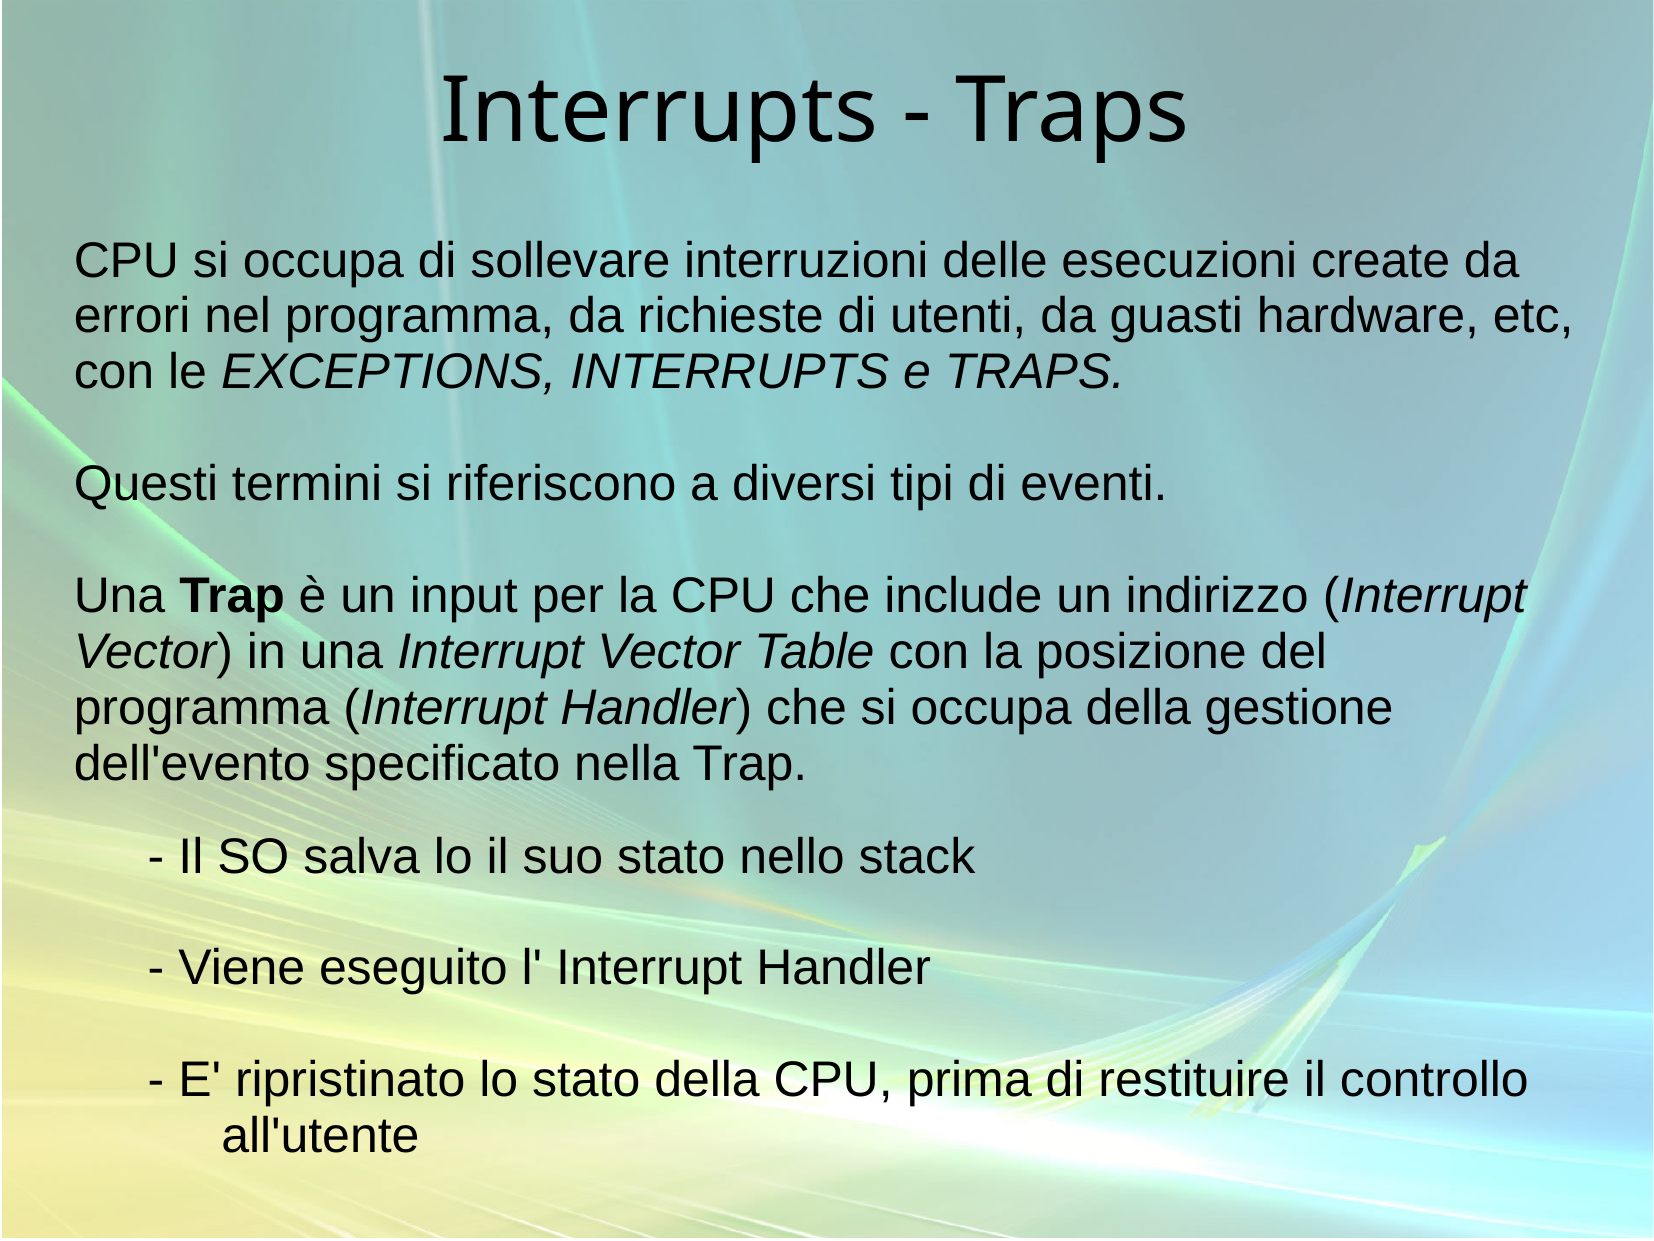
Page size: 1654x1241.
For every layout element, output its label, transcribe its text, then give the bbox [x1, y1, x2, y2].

title Interrupts - Traps [82, 2, 1571, 210]
text_box CPU si occupa di sollevare interruzioni delle esecuzioni create da errori nel programma, da richieste di utenti, da guasti hardware, etc, con le EXCEPTIONS, INTERRUPTS e TRAPS. Questi termini si riferiscono a diversi tipi di eventi. Una Trap è un input per la CPU che include un indirizzo (Interrupt Vector) in una Interrupt Vector Table con la posizione del programma (Interrupt Handler) che si occupa della gestione dell'evento specificato nella Trap. - Il SO salva lo il suo stato nello stack - Viene eseguito l' Interrupt Handler - E' ripristinato lo stato della CPU, prima di restituire il controllo all'utente [59, 224, 1595, 1241]
picture [2, 0, 1654, 1238]
